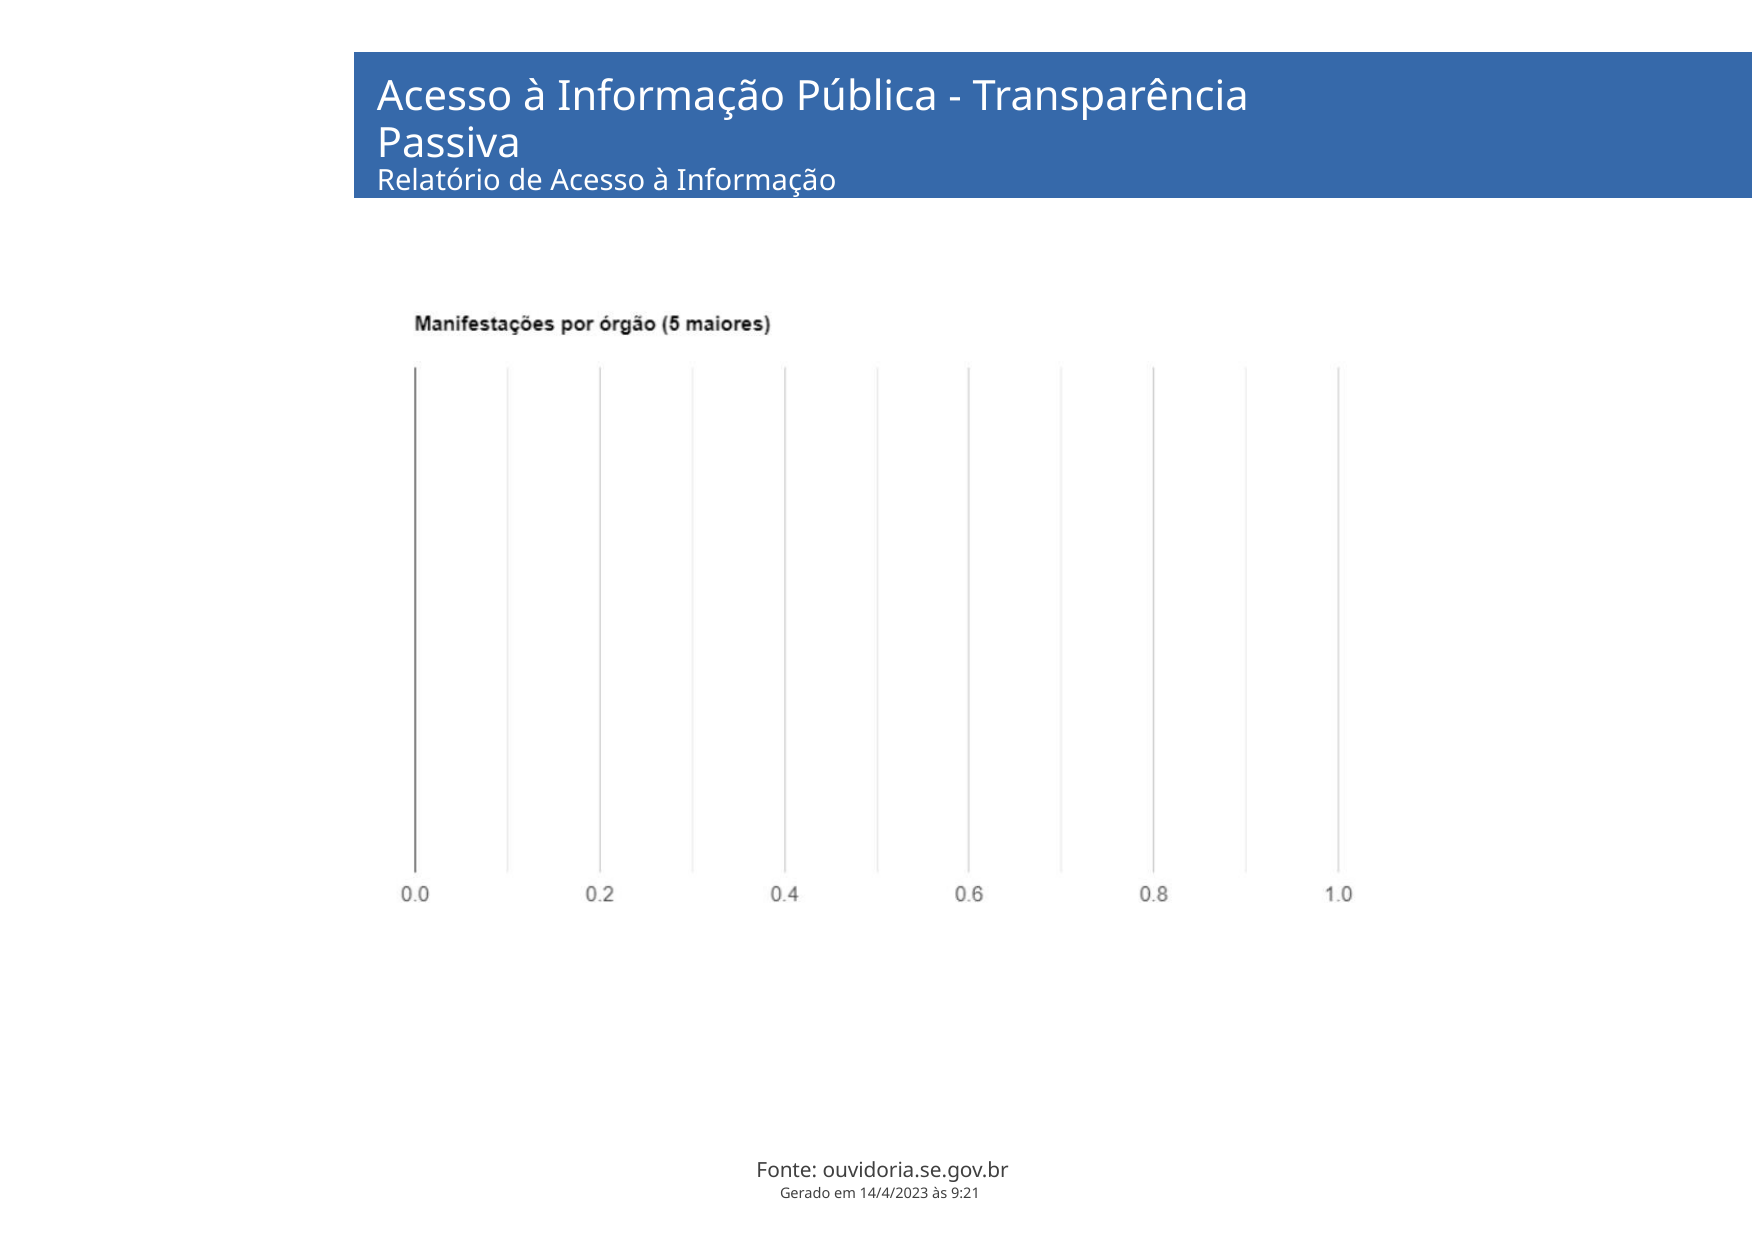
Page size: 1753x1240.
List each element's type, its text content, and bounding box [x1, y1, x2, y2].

text_box Fonte: ouvidoria.se.gov.br [756, 1158, 1023, 1182]
text_box [155, 211, 1599, 1028]
text_box Gerado em 14/4/2023 às 9:21 [780, 1184, 999, 1202]
text_box [354, 52, 1752, 198]
text_box Acesso à Informação Pública - Transparência Passiva Relatório de Acesso à Informação SETURMarço a Março de 2023 [376, 72, 1403, 228]
